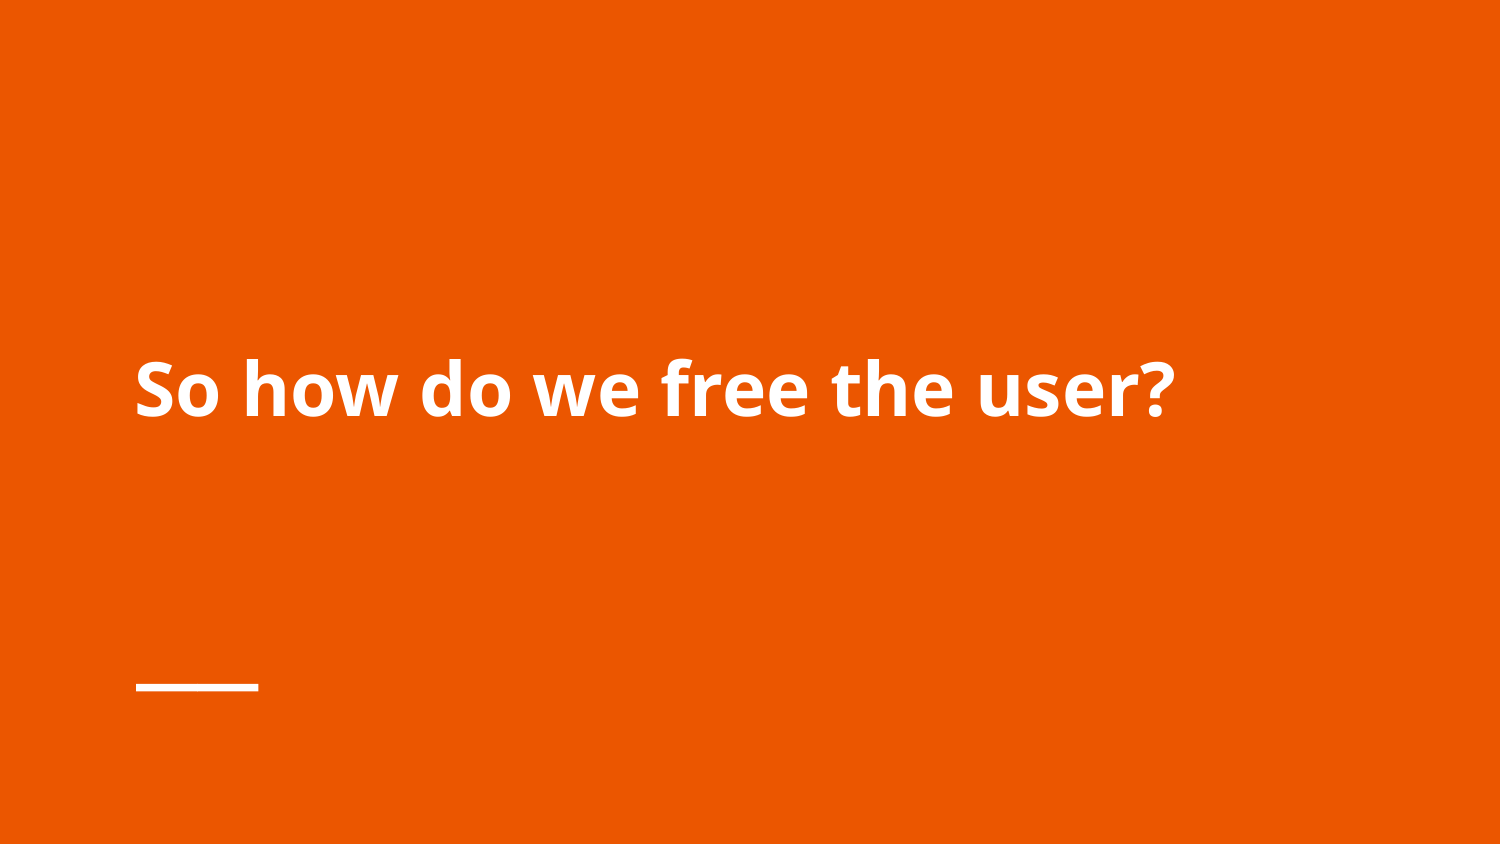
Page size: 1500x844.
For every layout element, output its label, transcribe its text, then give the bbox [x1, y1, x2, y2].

title So how do we free the user? [119, 141, 1272, 632]
